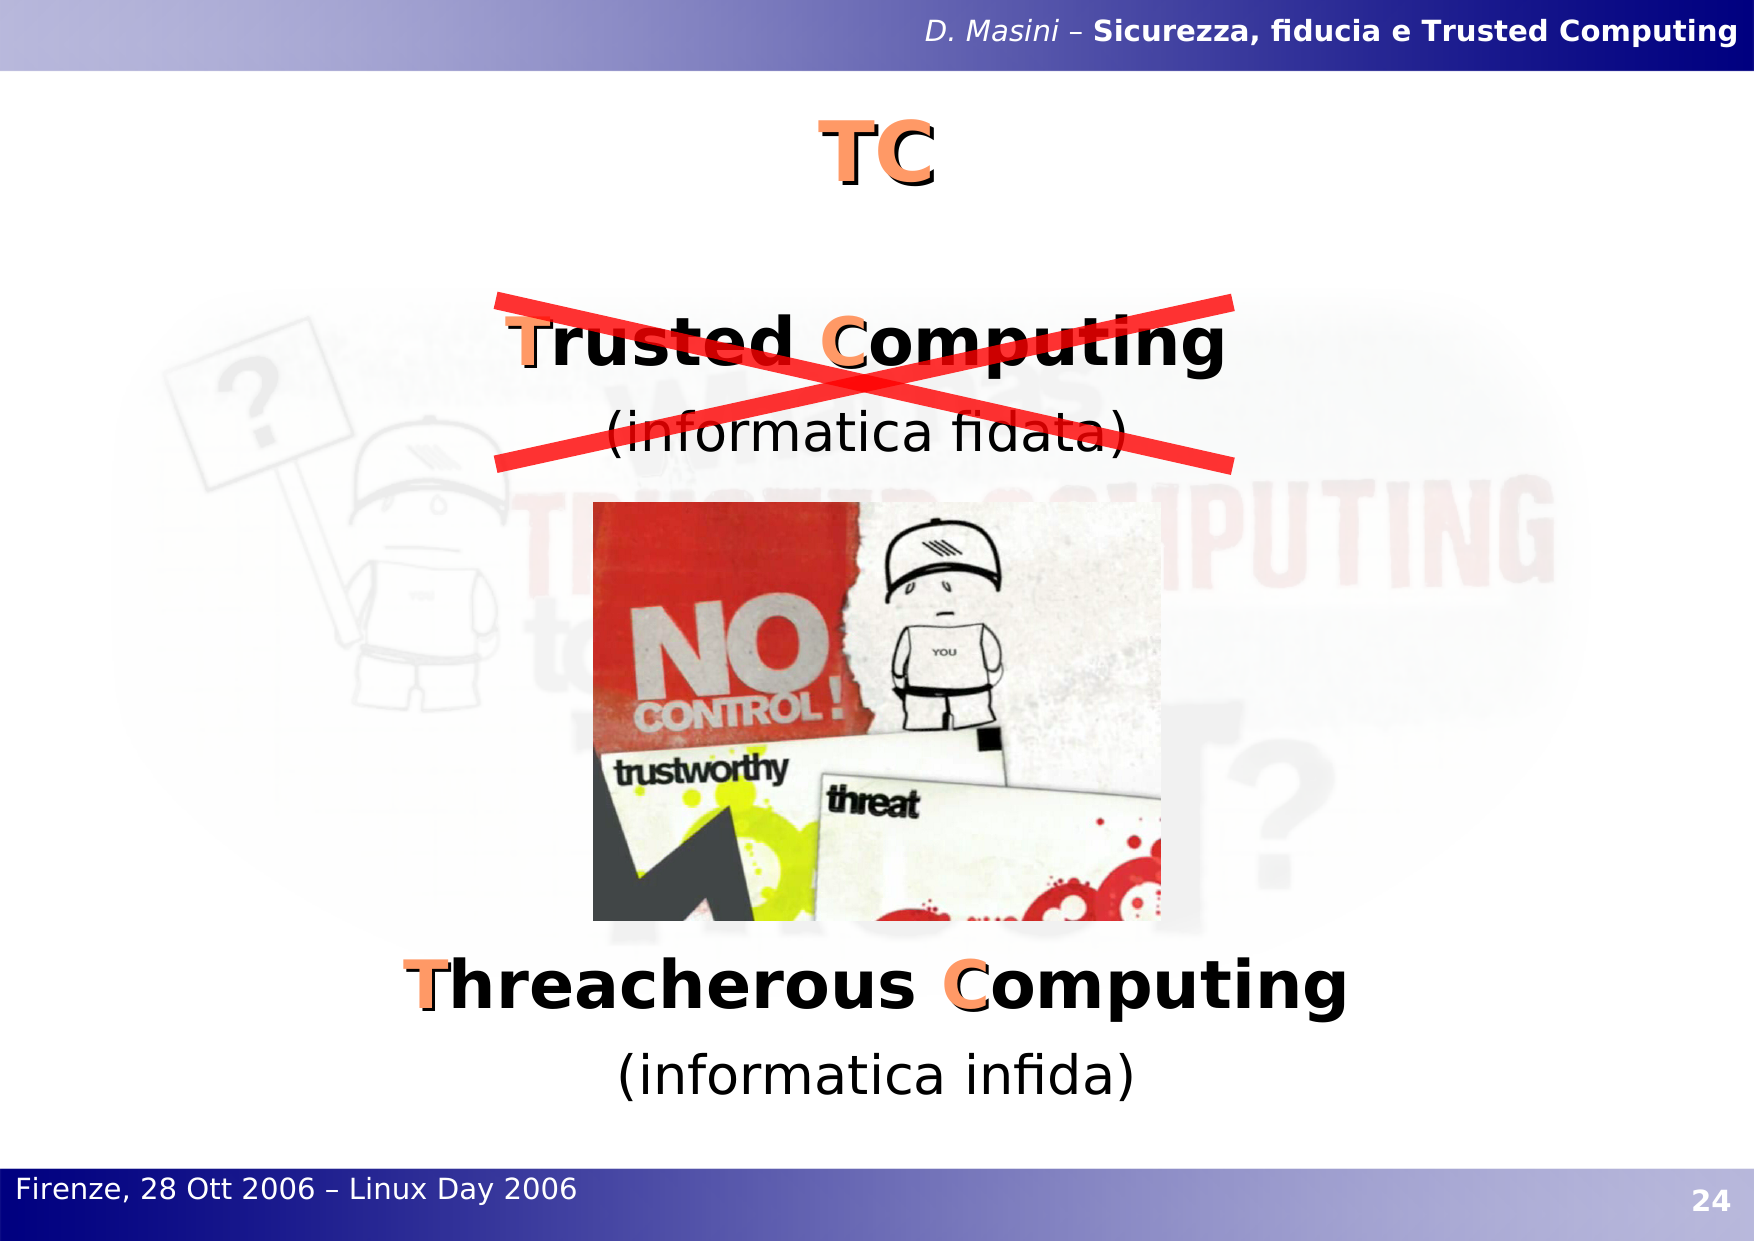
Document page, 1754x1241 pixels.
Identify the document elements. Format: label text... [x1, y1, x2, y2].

text_box <numero> [1641, 1185, 1732, 1223]
subtitle Trusted Computing (informatica fidata) [78, 271, 1657, 499]
text_box Threacherous Computing (informatica infida) [87, 927, 1667, 1128]
title TC [87, 49, 1667, 257]
picture [0, 0, 1754, 1241]
text_box D. Masini – Sicurezza, fiducia e Trusted Computing [602, 7, 1754, 63]
text_box Firenze, 28 Ott 2006 – Linux Day 2006 [0, 1175, 1314, 1234]
